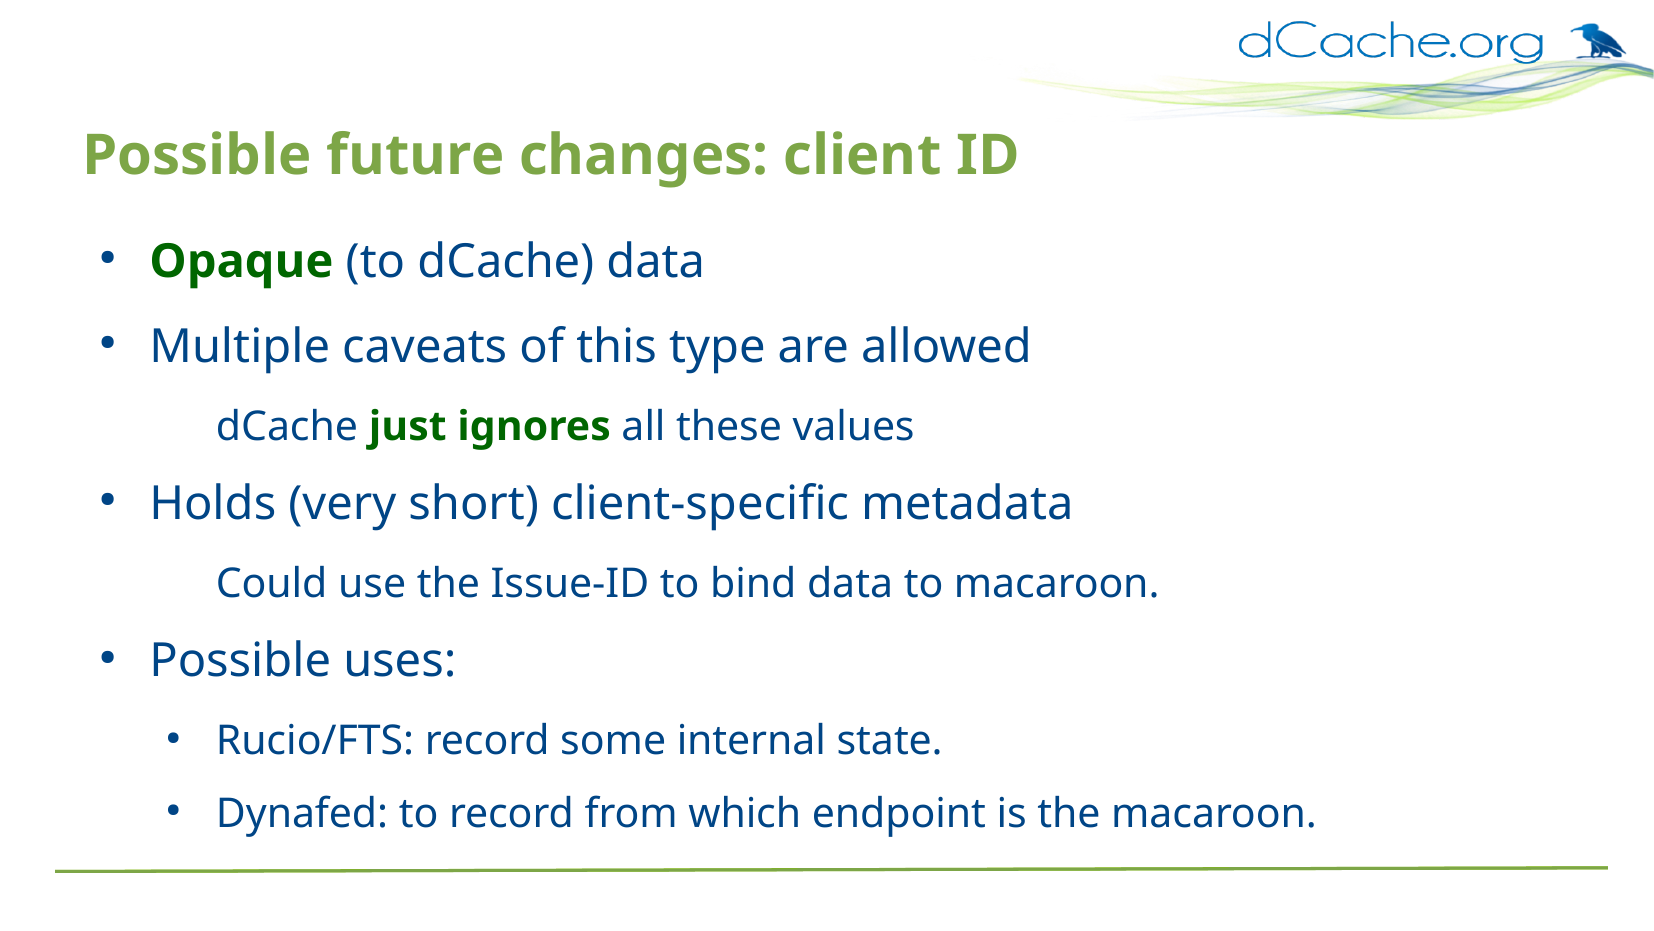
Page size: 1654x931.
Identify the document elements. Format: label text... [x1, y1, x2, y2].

title Possible future changes: client ID [82, 116, 1605, 189]
list Opaque (to dCache) data Multiple caveats of this type are allowed dCache just ignores all these values Holds (very short) client-specific metadata Could use the Issue-ID to bind data to macaroon. Possible uses: Rucio/FTS: record some internal state. Dynafed: to record from which endpoint is the macaroon. [82, 227, 1571, 841]
picture [956, 12, 1654, 127]
